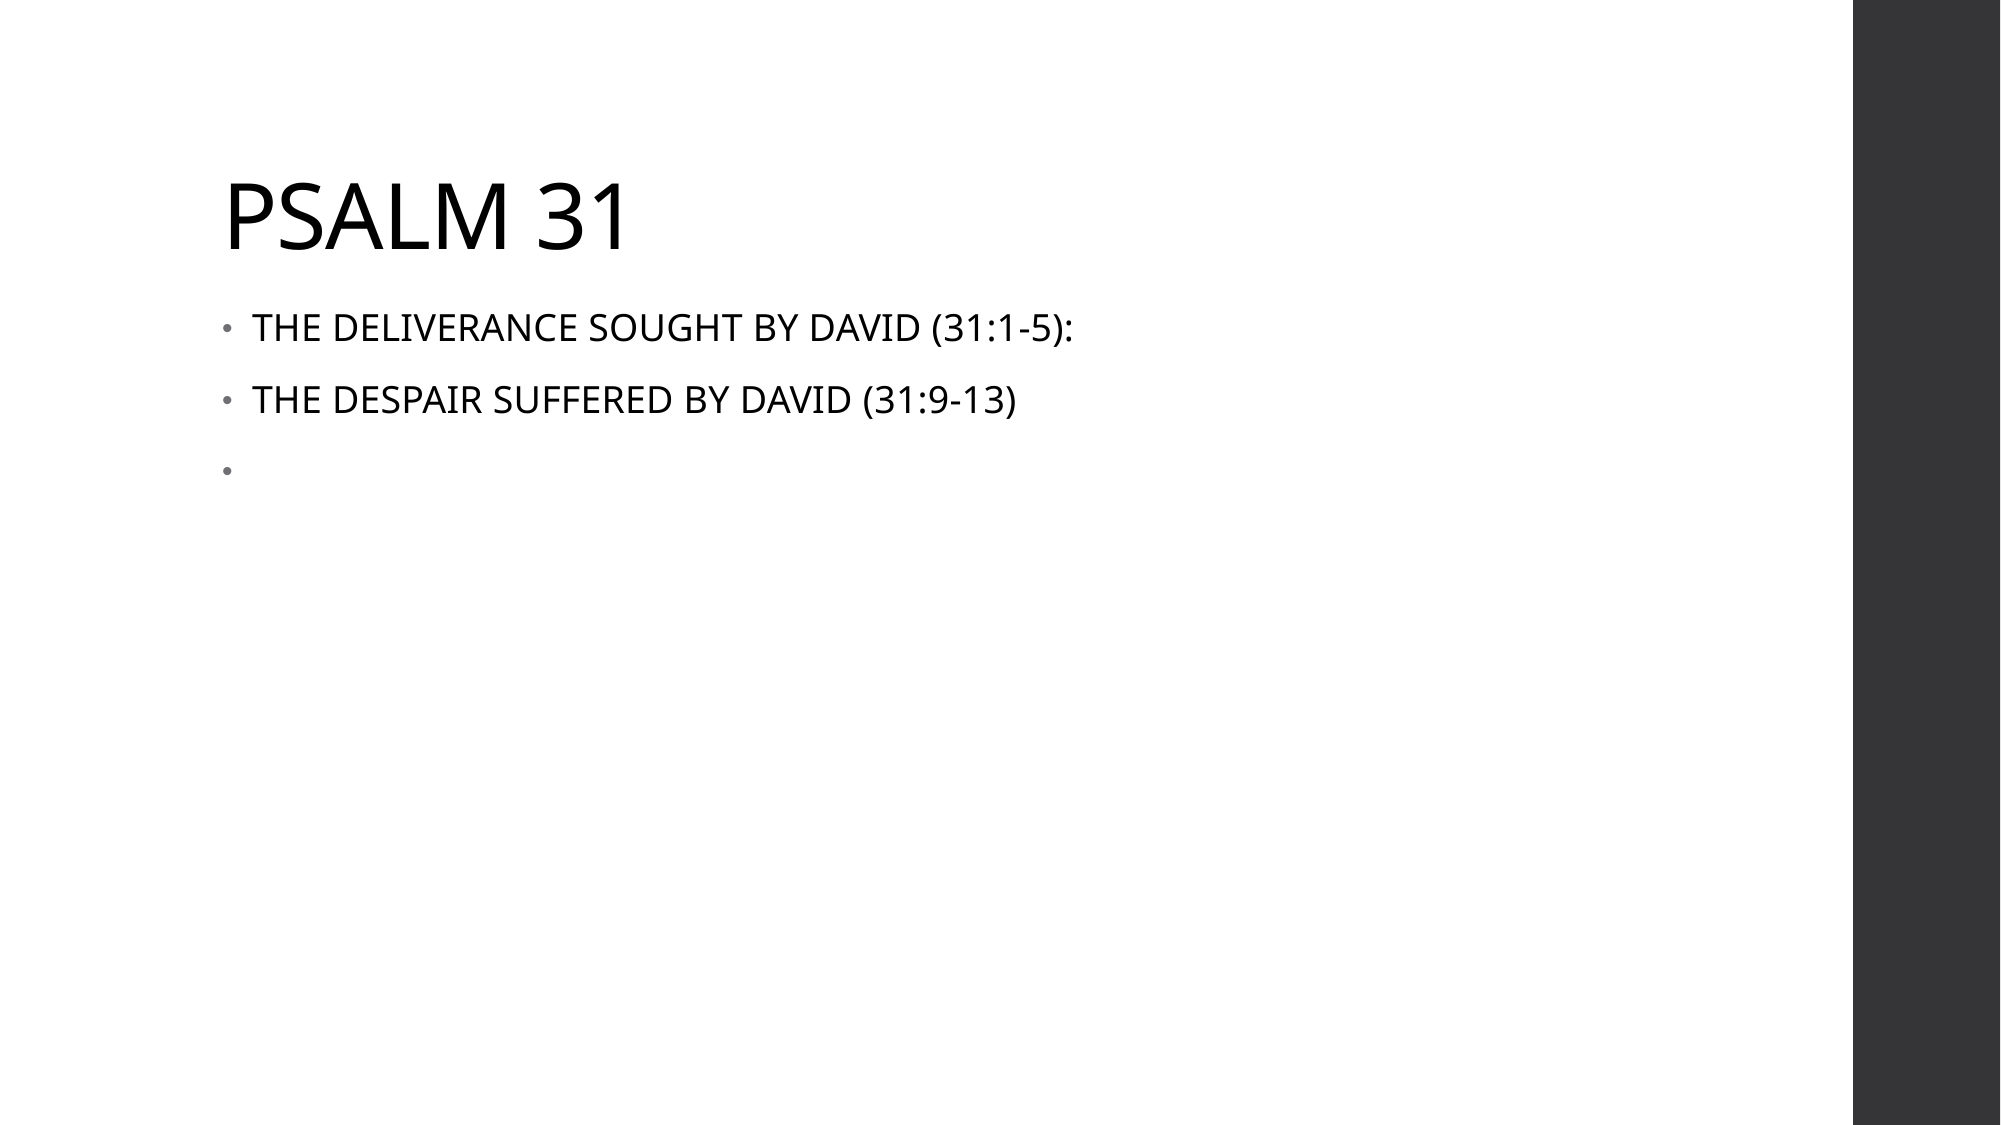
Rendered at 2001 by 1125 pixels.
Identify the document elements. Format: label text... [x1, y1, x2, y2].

list THE DELIVERANCE SOUGHT BY DAVID (31:1-5): THE DESPAIR SUFFERED BY DAVID (31:9-13) [206, 299, 1617, 1014]
title PSALM 31 [206, 60, 1797, 278]
